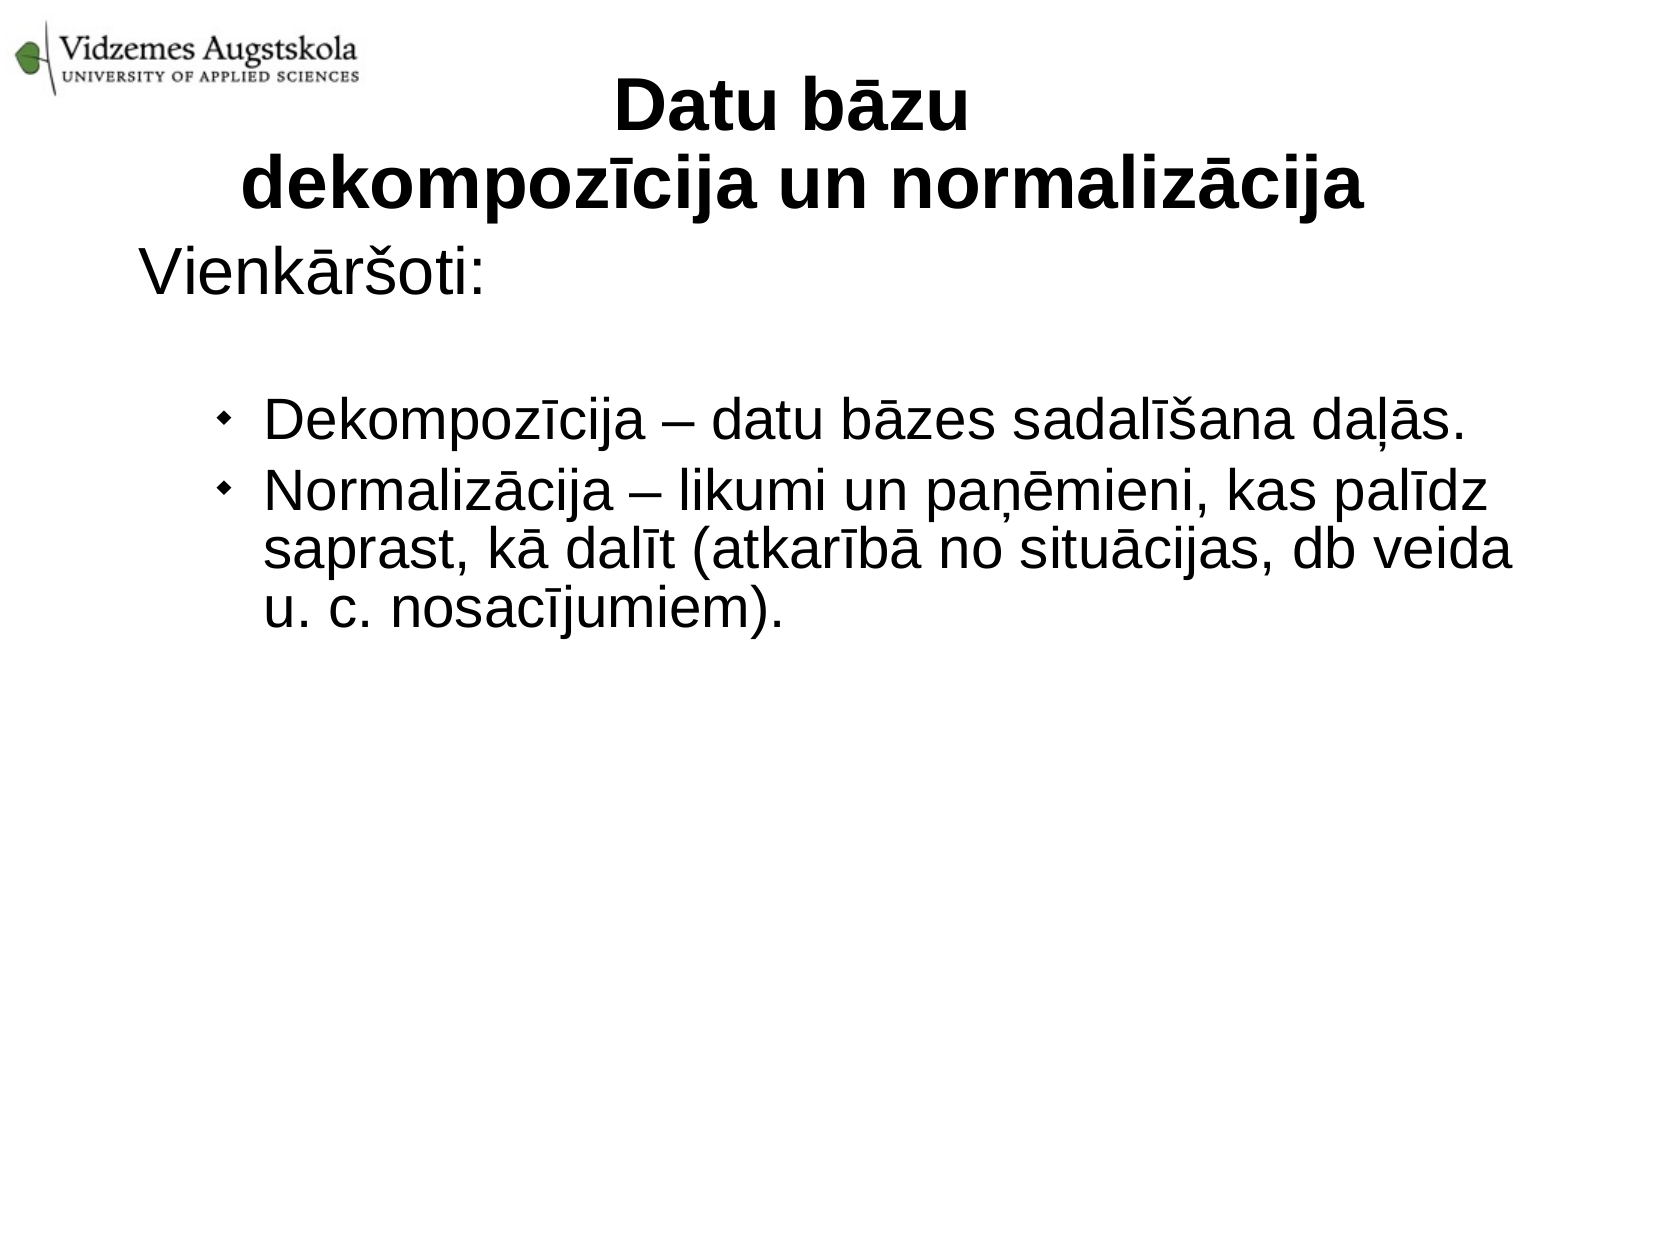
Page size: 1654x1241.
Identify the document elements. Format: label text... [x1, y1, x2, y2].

picture [5, 2, 368, 113]
title Datu bāzu dekompozīcija un normalizācija [94, 64, 1512, 227]
list Vienkāršoti: Dekompozīcija – datu bāzes sadalīšana daļās. Normalizācija – likumi un paņēmieni, kas palīdz saprast, kā dalīt (atkarībā no situācijas, db veida u. c. nosacījumiem). [82, 236, 1569, 1107]
